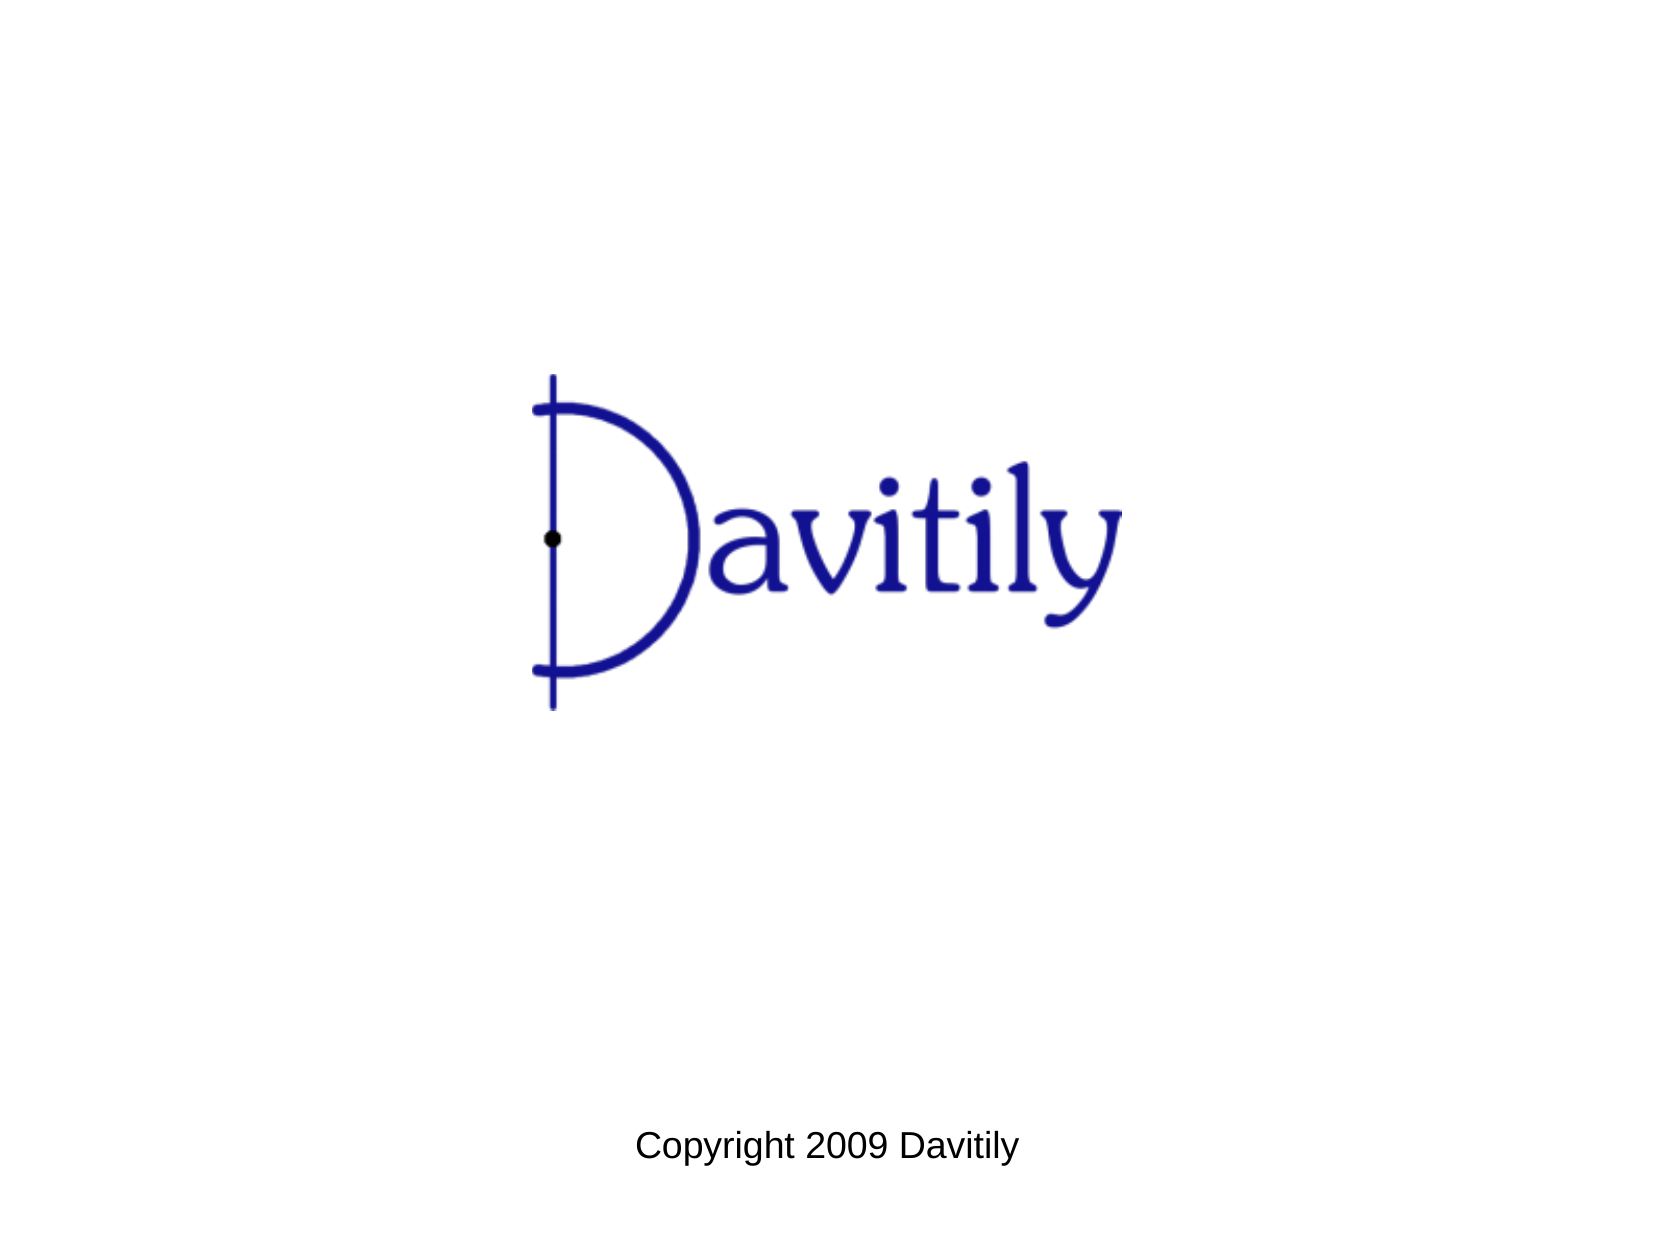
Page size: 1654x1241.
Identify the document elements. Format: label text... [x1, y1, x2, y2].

text_box Copyright 2009 Davitily [620, 1117, 1034, 1175]
picture [532, 374, 1122, 711]
